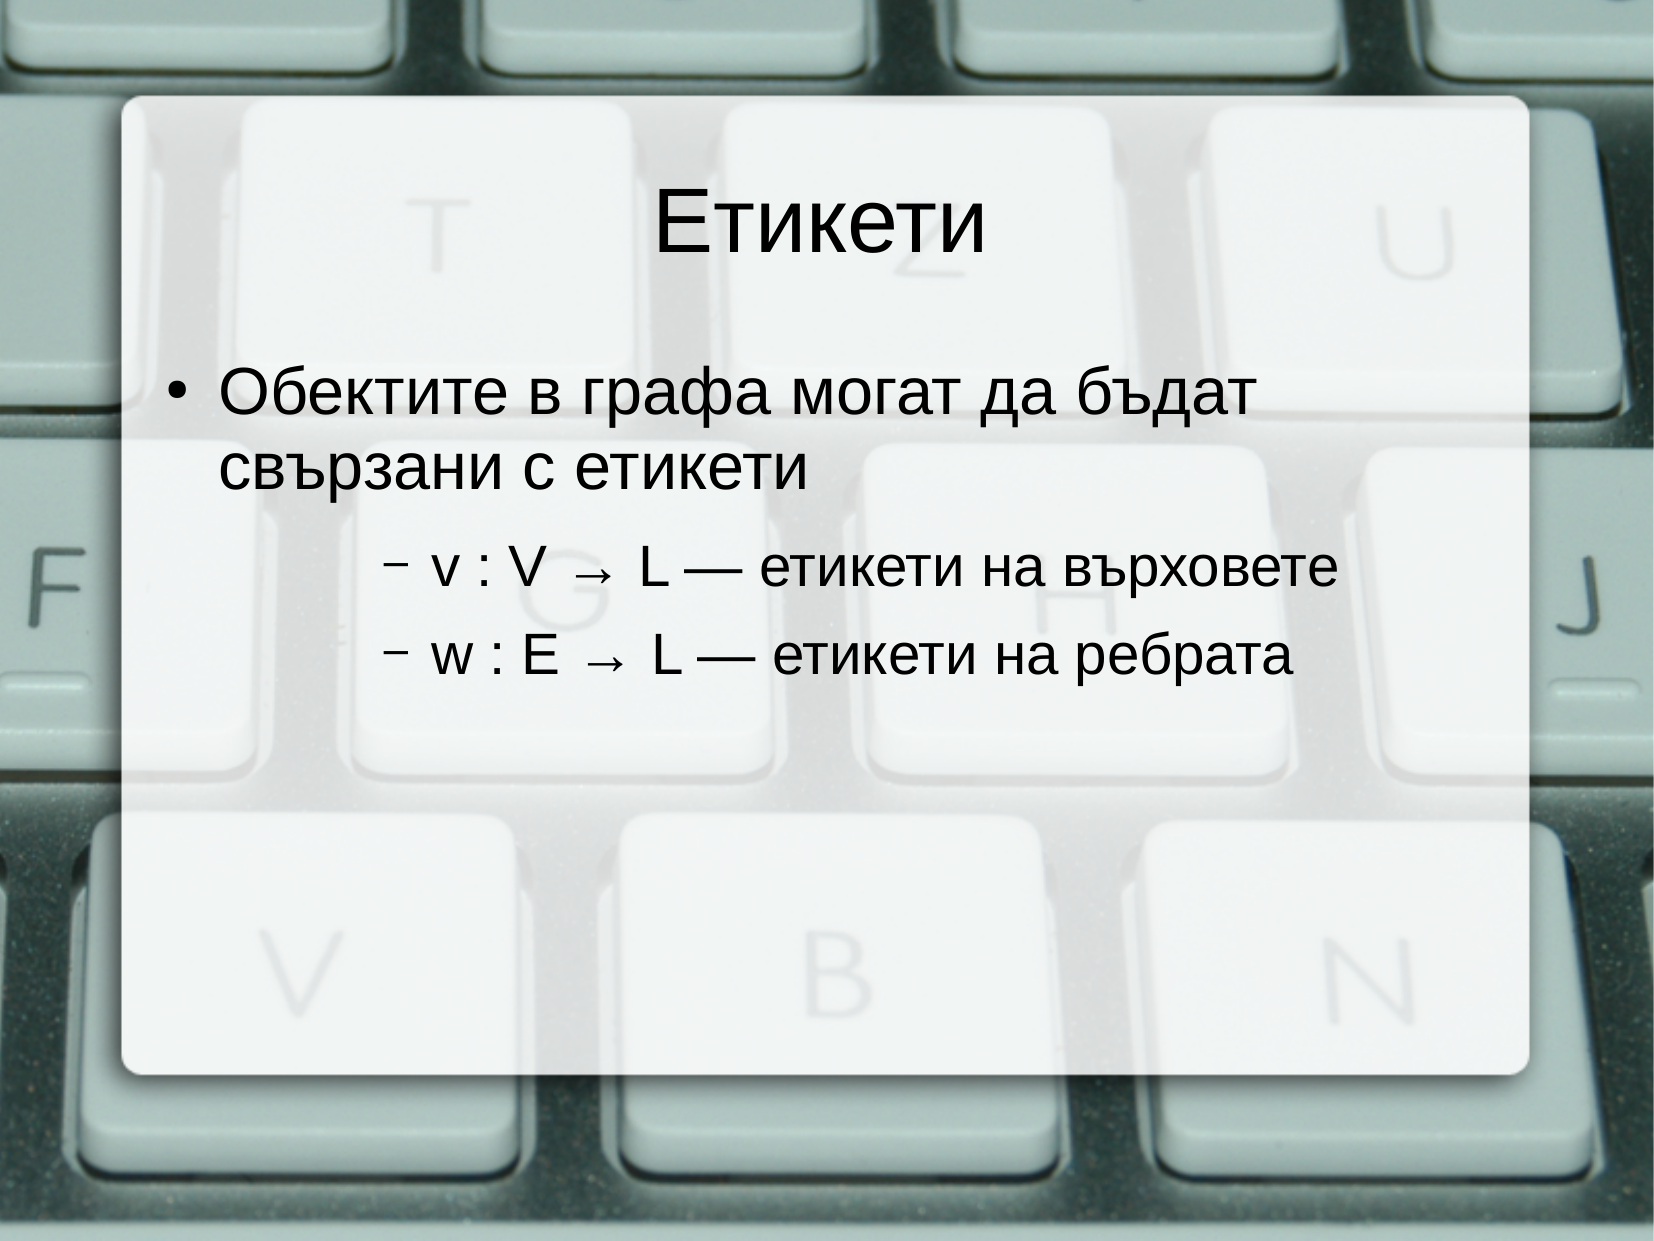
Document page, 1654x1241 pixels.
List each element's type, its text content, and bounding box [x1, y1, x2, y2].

list Обектите в графа могат да бъдат свързани с етикети v : V → L — етикети на върховете w : E → L — етикети на ребрата [147, 354, 1506, 1074]
title Етикети [135, 117, 1506, 325]
picture [0, 0, 1654, 1241]
